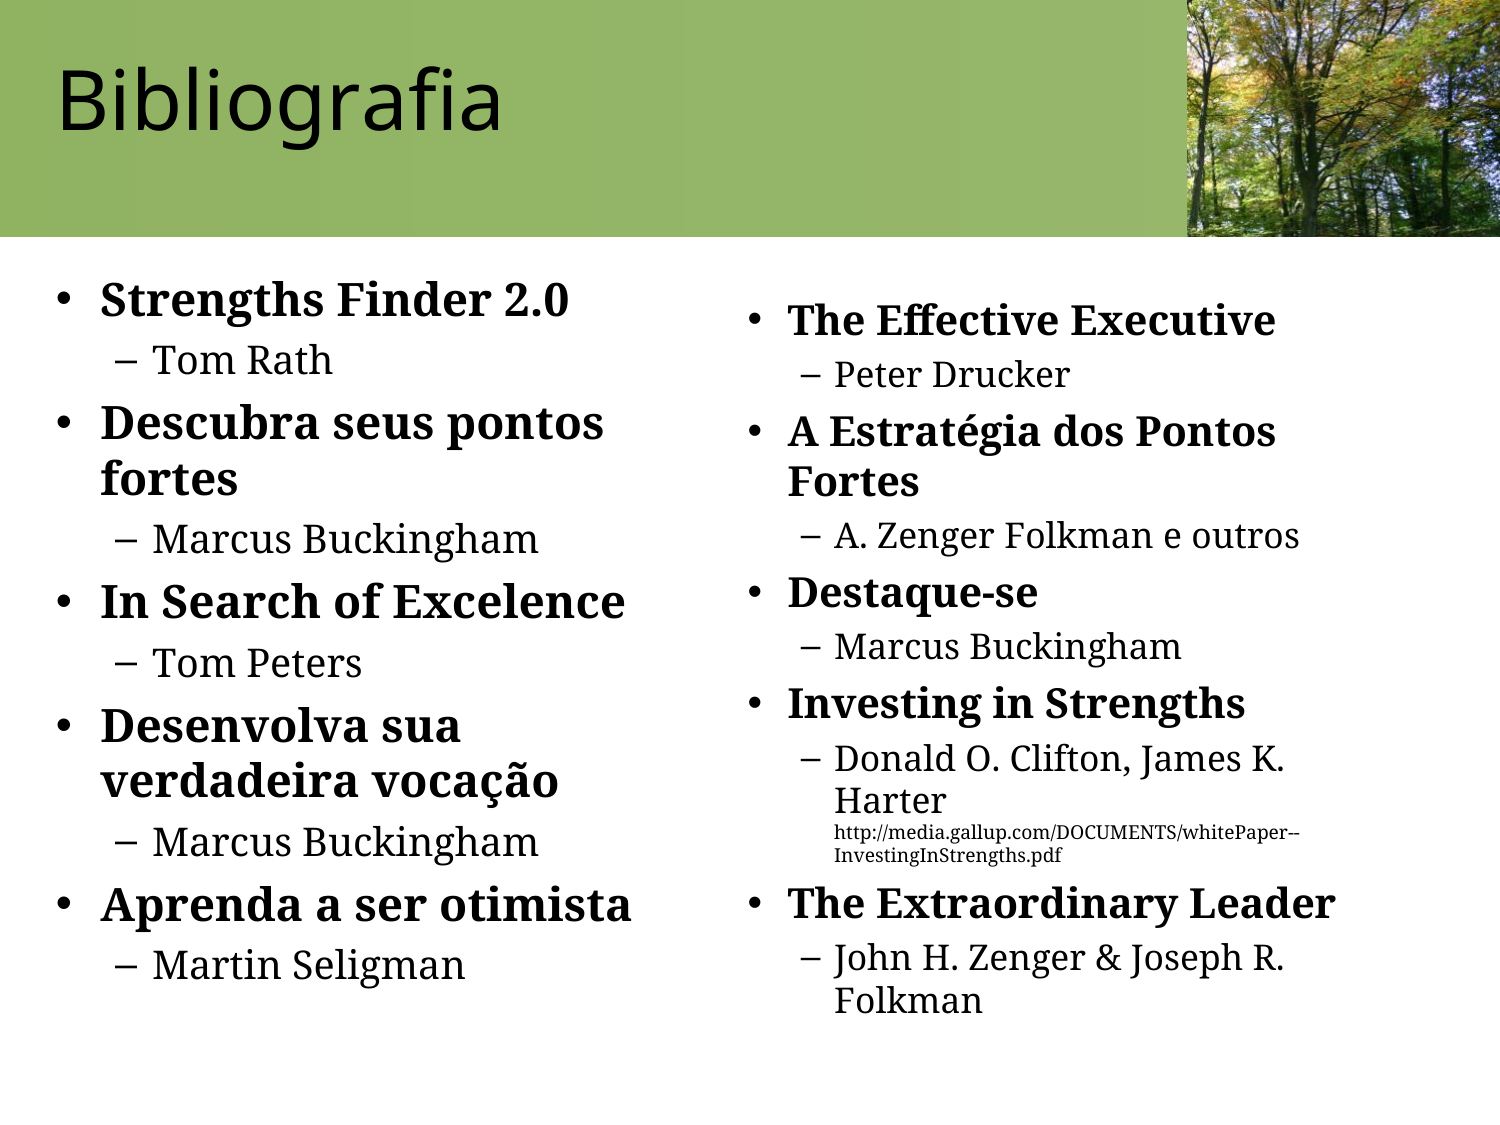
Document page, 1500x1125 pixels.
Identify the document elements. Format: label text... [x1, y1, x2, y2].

list The Effective Executive Peter Drucker A Estratégia dos Pontos Fortes A. Zenger Folkman e outros Destaque-se Marcus Buckingham Investing in Strengths Donald O. Clifton, James K. Harter http://media.gallup.com/DOCUMENTS/whitePaper--InvestingInStrengths.pdf The Extraordinary Leader John H. Zenger & Joseph R. Folkman [732, 286, 1392, 1029]
title Bibliografia [41, 21, 1164, 173]
list Strengths Finder 2.0 Tom Rath Descubra seus pontos fortes Marcus Buckingham In Search of Excelence Tom Peters Desenvolva sua verdadeira vocação Marcus Buckingham Aprenda a ser otimista Martin Seligman [41, 262, 700, 1005]
picture [1187, 0, 1500, 237]
